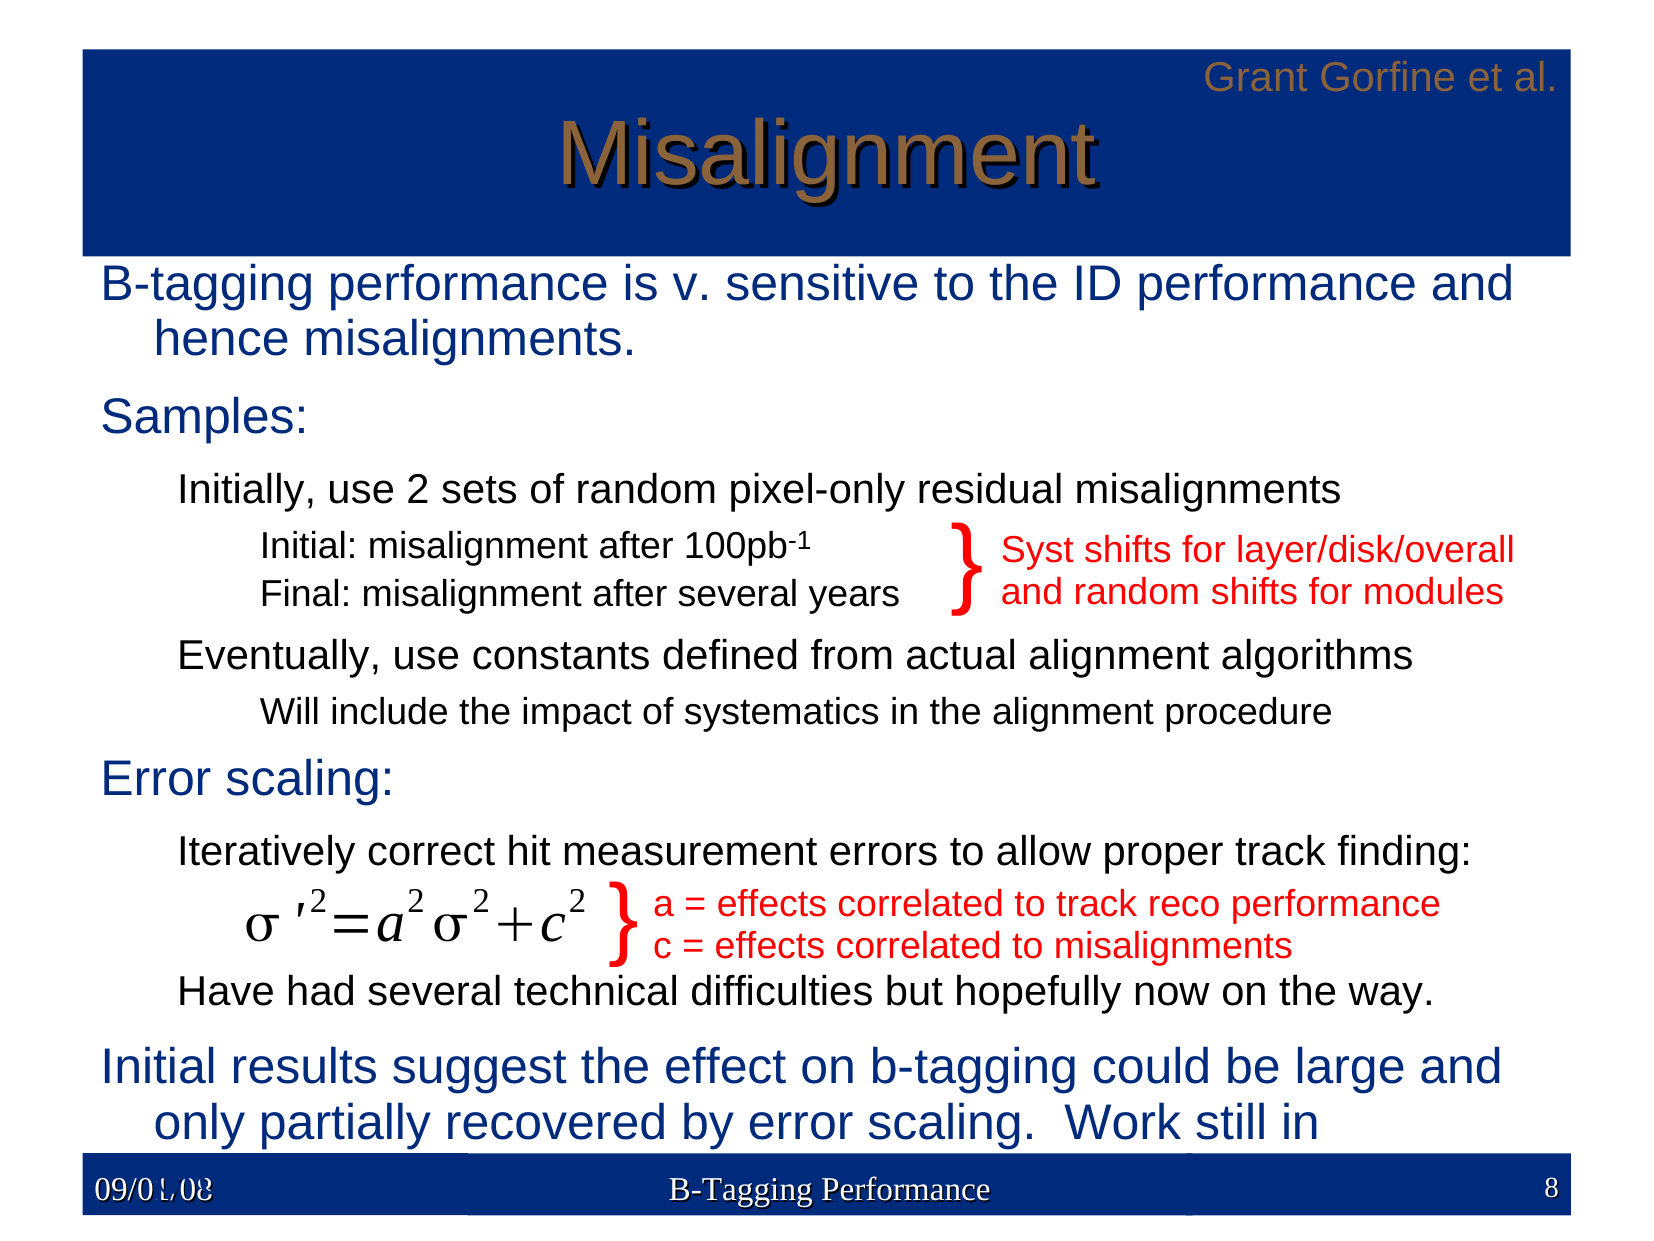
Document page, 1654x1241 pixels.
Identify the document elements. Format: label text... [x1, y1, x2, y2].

text_box } [593, 858, 654, 998]
list B-tagging performance is v. sensitive to the ID performance and hence misalignments. Samples: Initially, use 2 sets of random pixel-only residual misalignments Initial: misalignment after 100pb-1 Final: misalignment after several years Eventually, use constants defined from actual alignment algorithms Will include the impact of systematics in the alignment procedure Error scaling: Iteratively correct hit measurement errors to allow proper track finding: Have had several technical difficulties but hopefully now on the way. Initial results suggest the effect on b-tagging could be large and only partially recovered by error scaling. Work still in progress ... [82, 254, 1571, 1151]
text_box Syst shifts for layer/disk/overall and random shifts for modules [997, 520, 1571, 624]
title Misalignment [82, 49, 1571, 254]
list Grant Gorfine et al. [988, 54, 1558, 117]
text_box a = effects correlated to track reco performance c = effects correlated to misalignments [654, 875, 1479, 979]
text_box } [935, 497, 997, 638]
chart [237, 881, 593, 955]
